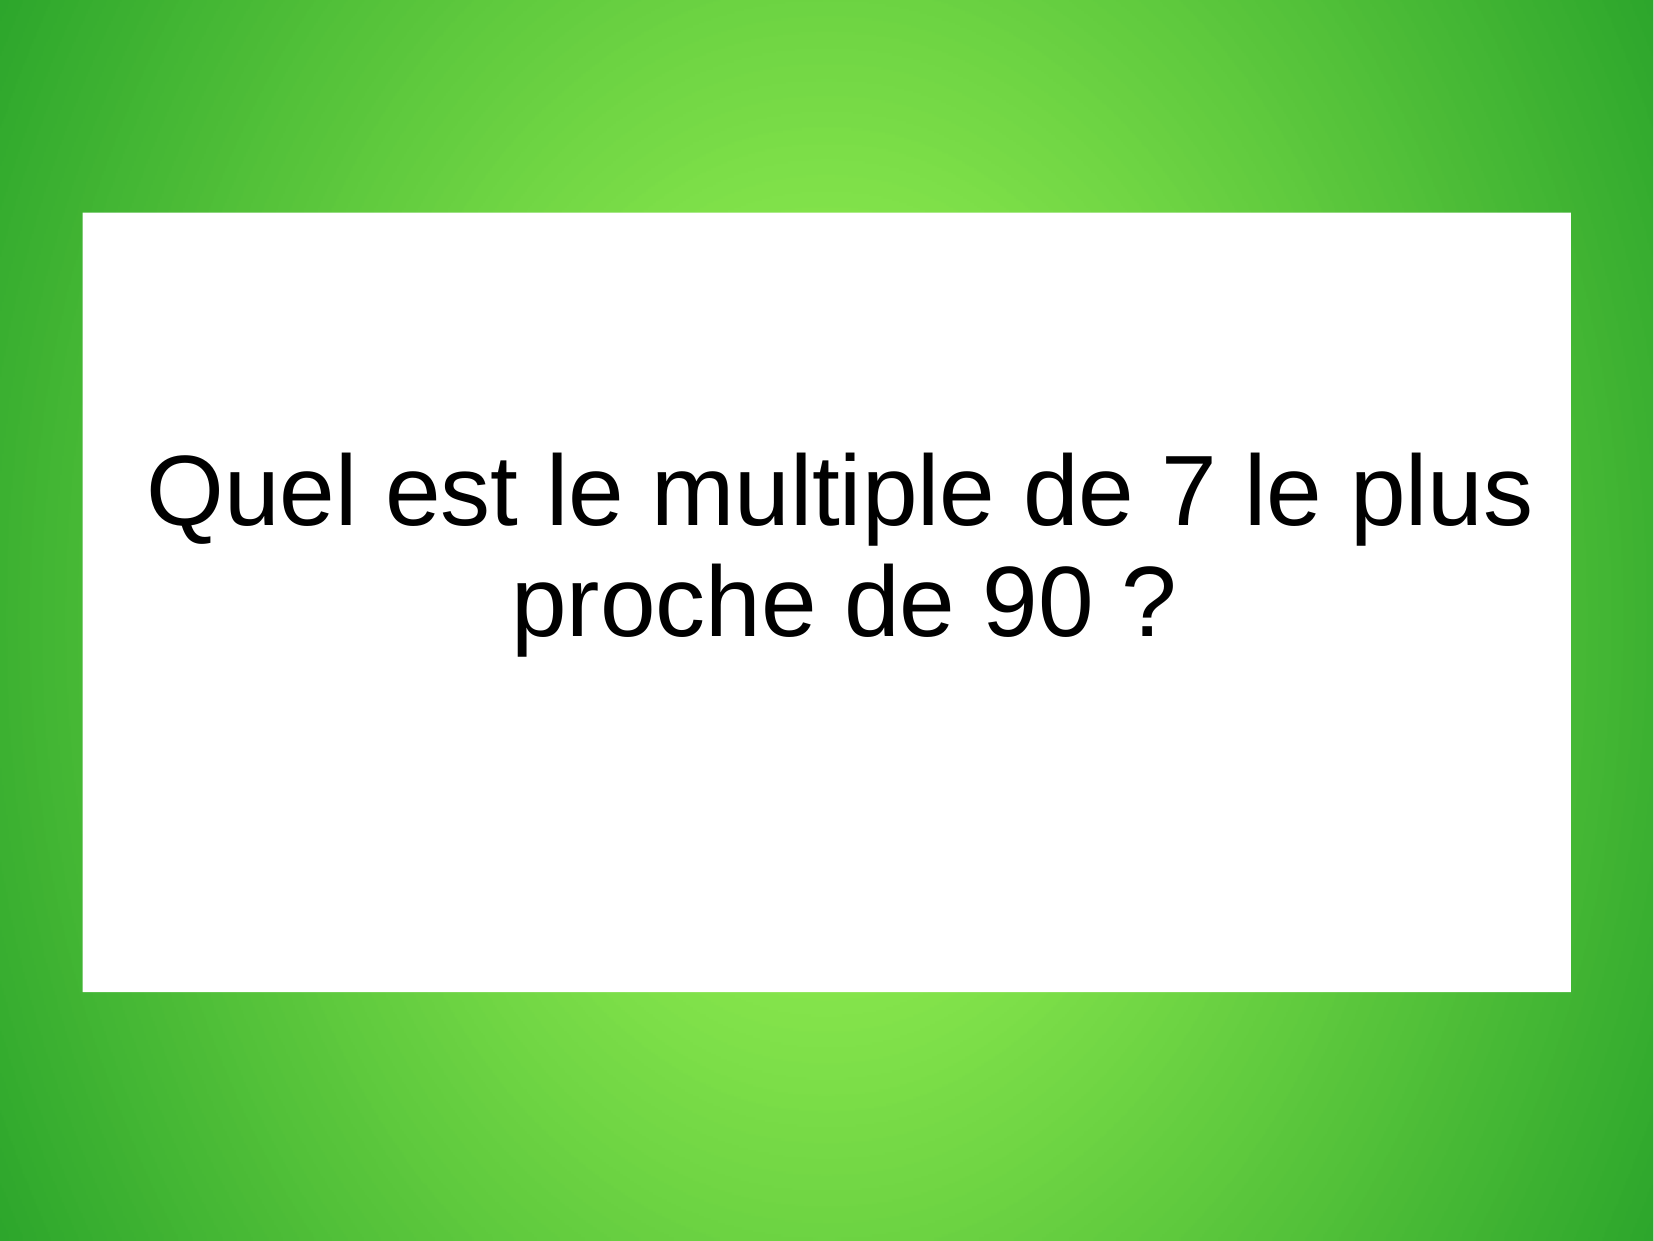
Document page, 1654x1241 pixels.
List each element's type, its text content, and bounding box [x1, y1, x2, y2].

subtitle Quel est le multiple de 7 le plus proche de 90 ? [82, 212, 1571, 993]
picture [0, 0, 1654, 1241]
text_box [98, 487, 1559, 754]
